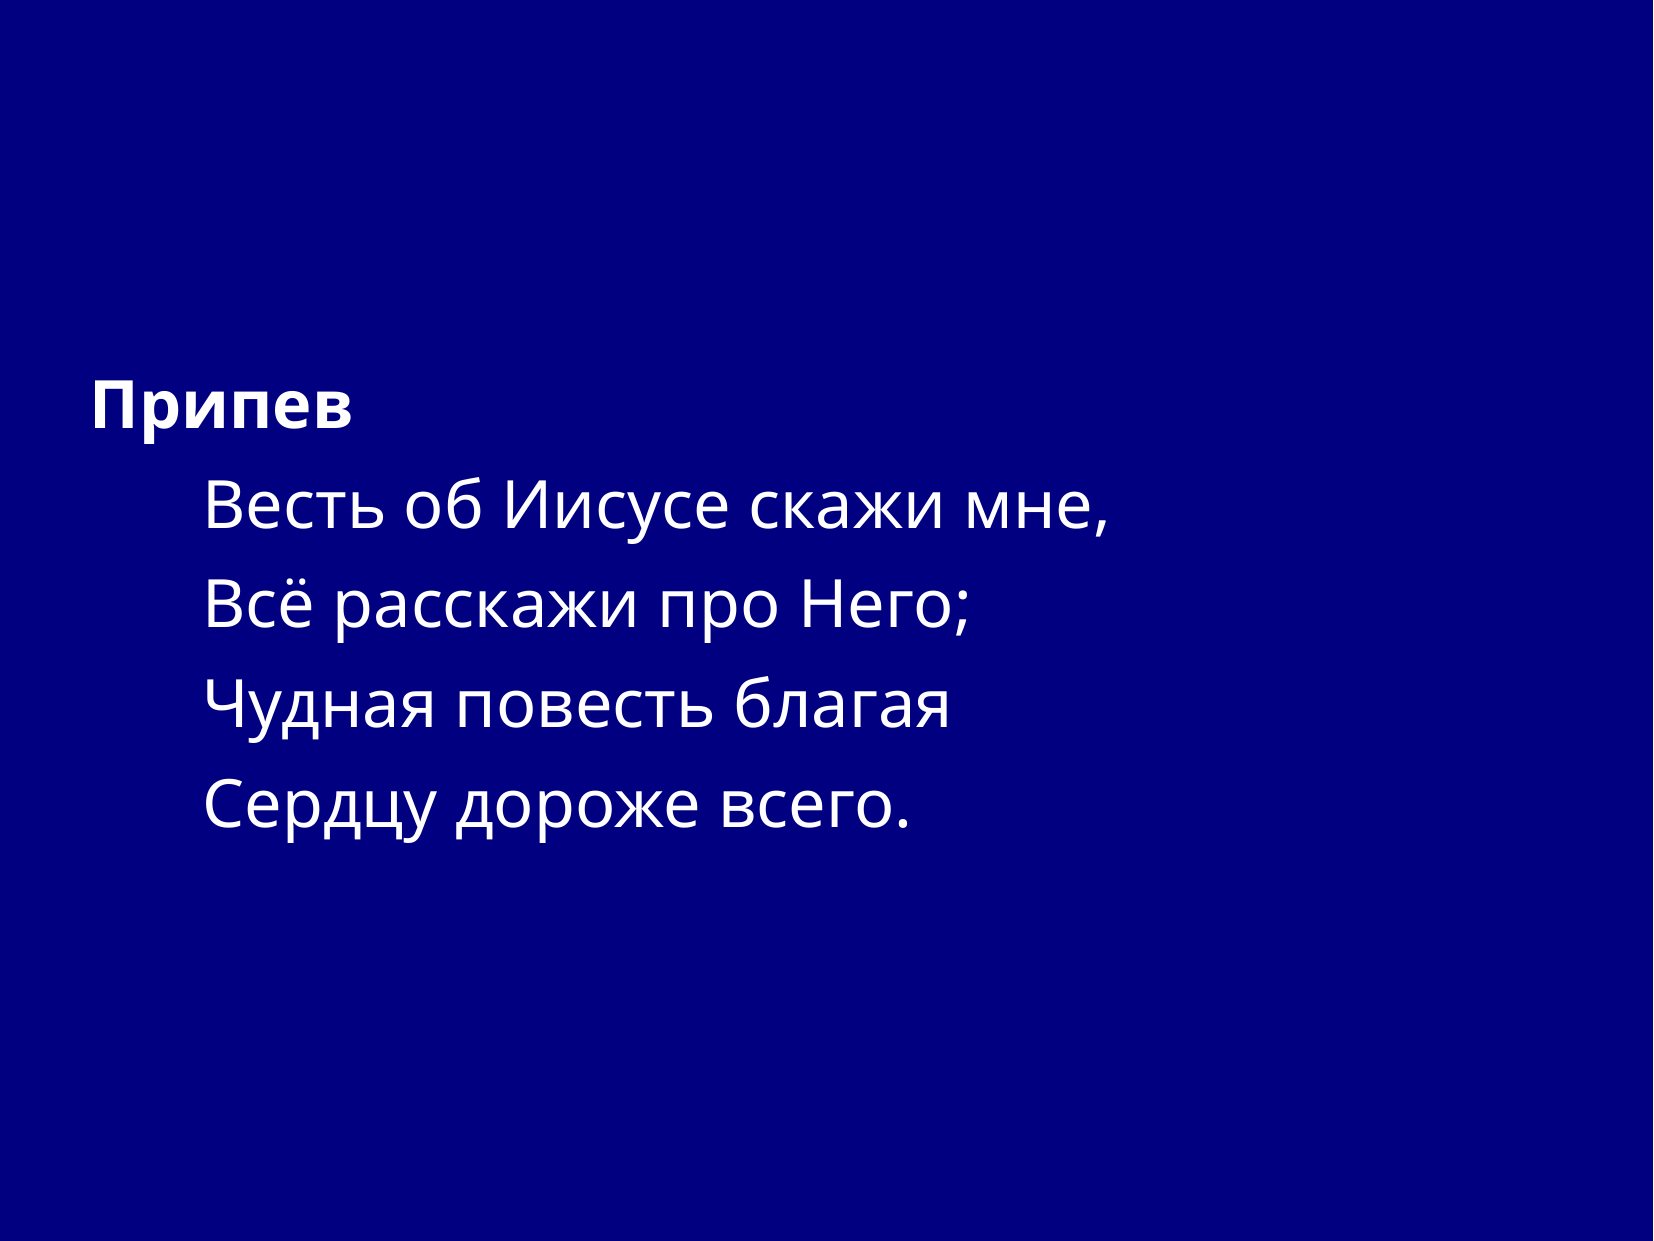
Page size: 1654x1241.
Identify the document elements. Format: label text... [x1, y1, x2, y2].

text_box Припев Весть об Иисусе скажи мне, Всё расскажи про Него; Чудная повесть благая Сердцу дороже всего. [75, 150, 1576, 1163]
